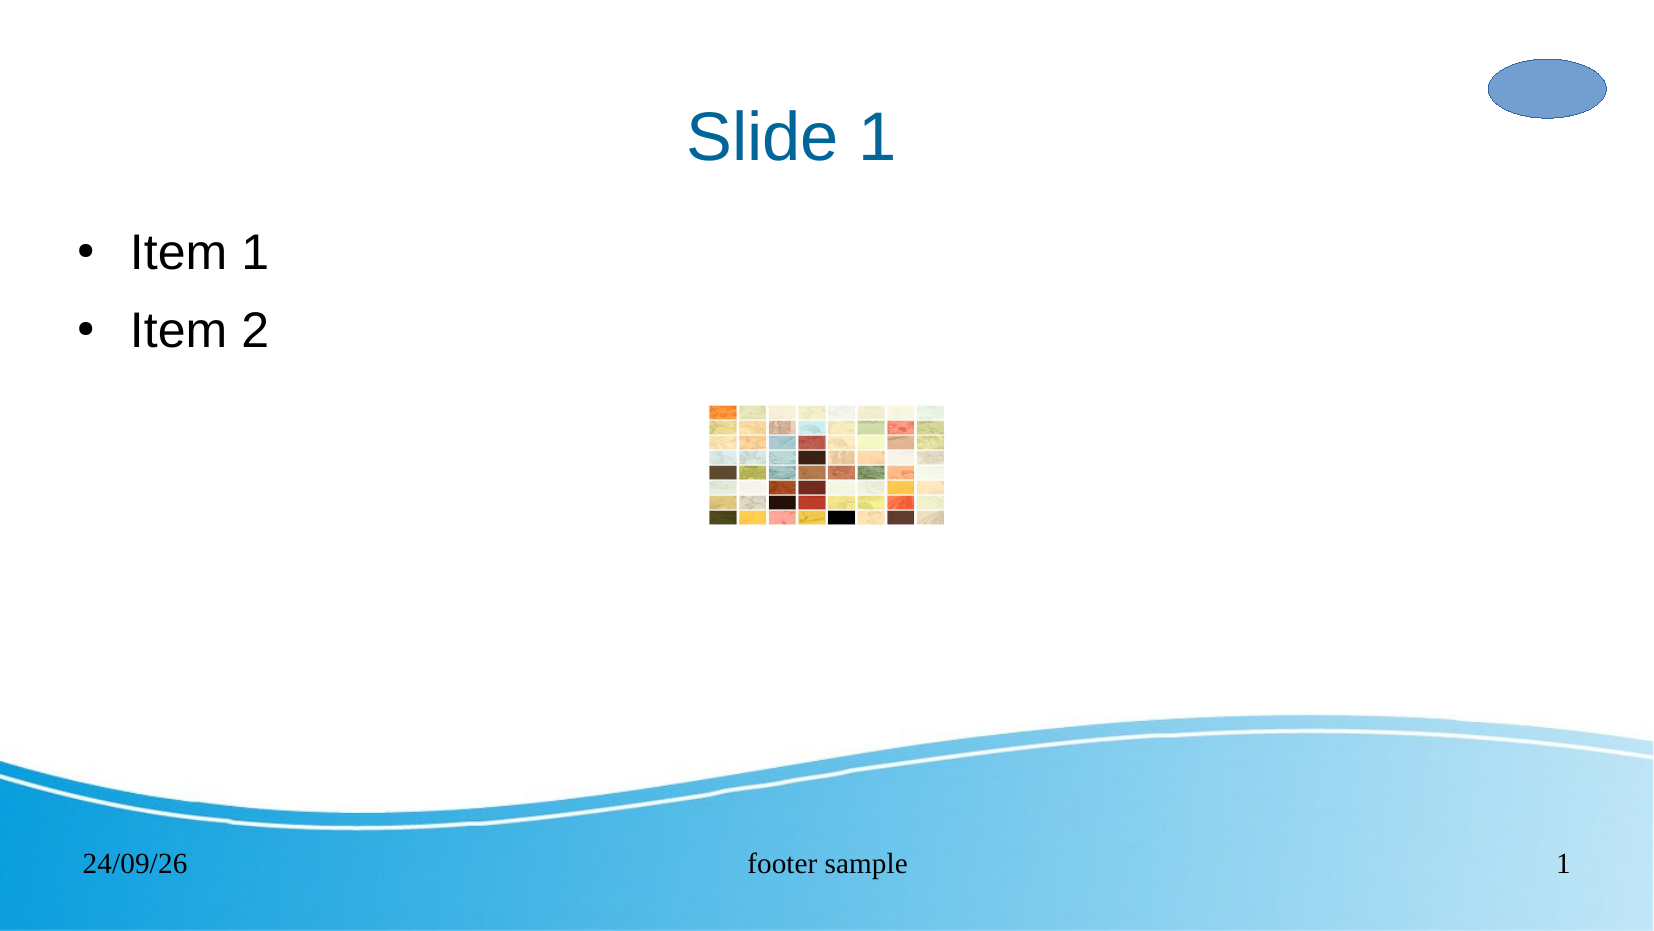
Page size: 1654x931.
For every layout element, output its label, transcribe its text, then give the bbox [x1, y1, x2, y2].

picture [0, 714, 1654, 931]
picture [708, 474, 945, 525]
title Slide 1 [47, 59, 1536, 215]
list Item 1 Item 2 [59, 224, 1548, 474]
